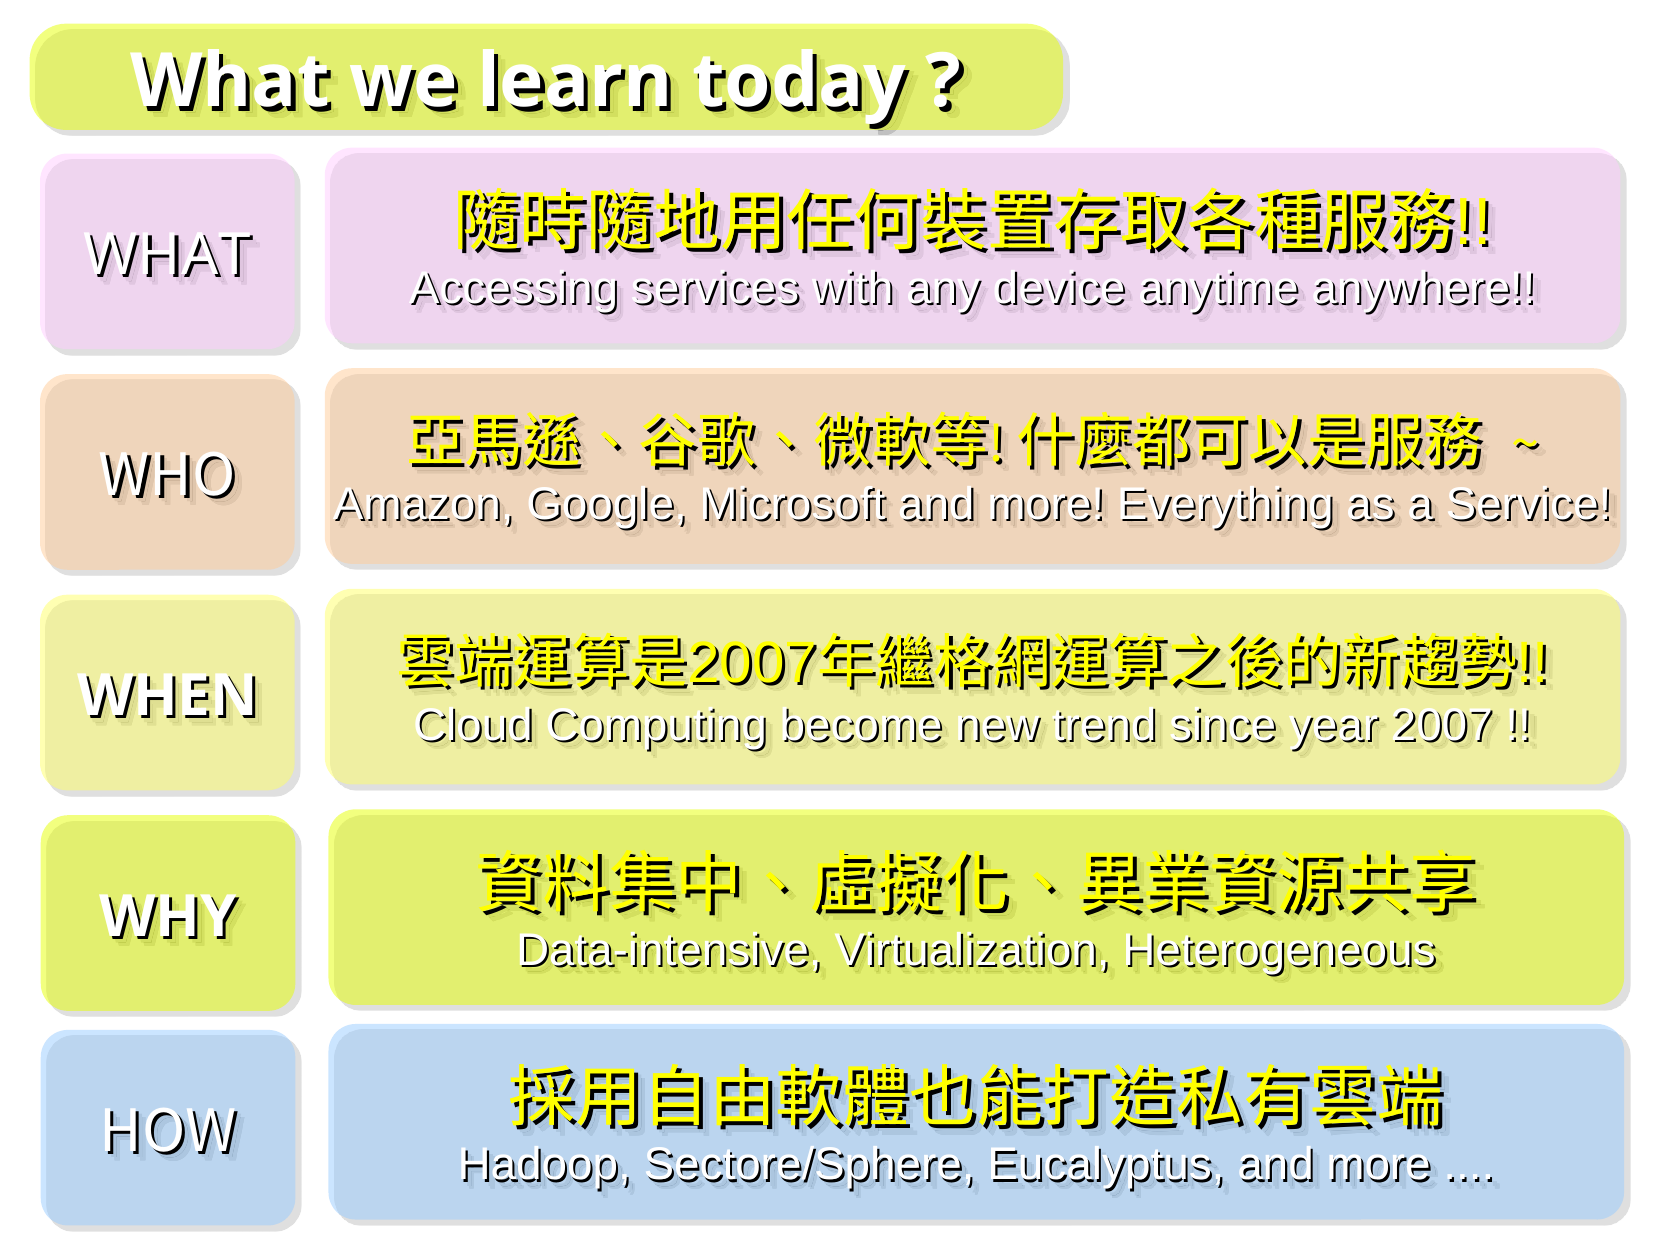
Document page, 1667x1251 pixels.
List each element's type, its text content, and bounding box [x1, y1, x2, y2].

text_box What we learn today ? [29, 23, 1064, 130]
text_box WHO [40, 374, 295, 570]
text_box 雲端運算是2007年繼格網運算之後的新趨勢!! Cloud Computing become new trend since year 2007 !! [324, 588, 1621, 785]
text_box 資料集中、虛擬化、異業資源共享 Data-intensive, Virtualization, Heterogeneous [328, 809, 1625, 1005]
text_box 採用自由軟體也能打造私有雲端 Hadoop, Sectore/Sphere, Eucalyptus, and more .... [328, 1023, 1625, 1220]
text_box WHEN [40, 594, 295, 791]
text_box 隨時隨地用任何裝置存取各種服務!! Accessing services with any device anytime anywhere!! [324, 147, 1621, 344]
text_box WHY [40, 815, 296, 1011]
text_box 亞馬遜、谷歌、微軟等! 什麼都可以是服務 ~ Amazon, Google, Microsoft and more! Everything as a Service! [324, 368, 1621, 564]
text_box HOW [40, 1029, 296, 1226]
text_box WHAT [40, 153, 295, 350]
